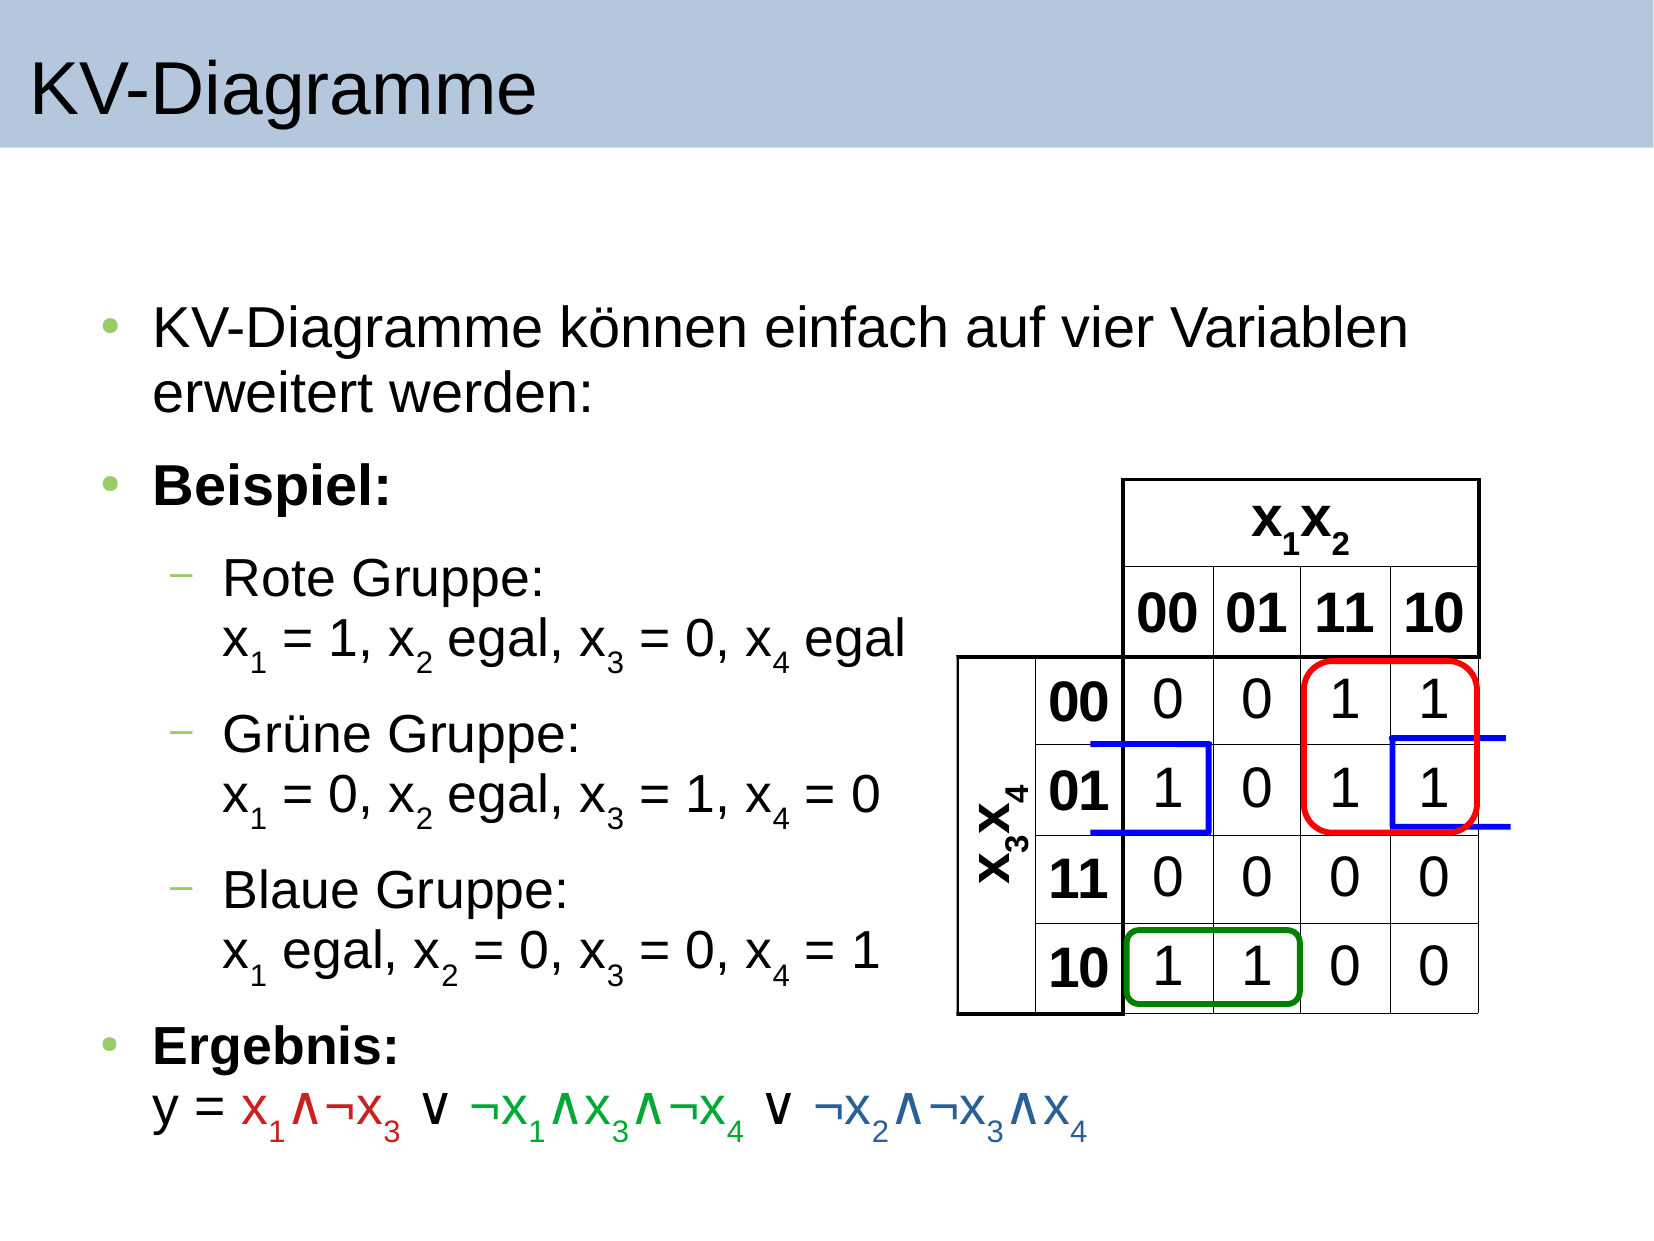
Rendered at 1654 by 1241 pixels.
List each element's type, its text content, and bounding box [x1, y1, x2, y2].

list KV-Diagramme können einfach auf vier Variablen erweitert werden: Beispiel: Rote Gruppe: x1 = 1, x2 egal, x3 = 0, x4 egal Grüne Gruppe: x1 = 0, x2 egal, x3 = 1, x4 = 0 Blaue Gruppe: x1 egal, x2 = 0, x3 = 0, x4 = 1 Ergebnis: y = x1∧¬x3 ∨ ¬x1∧x3∧¬x4 ∨ ¬x2∧¬x3∧x4 [82, 295, 1571, 1152]
title KV-Diagramme [29, 29, 1625, 148]
chart [1396, 742, 1474, 823]
chart [956, 478, 1482, 1016]
chart [1475, 742, 1482, 823]
chart [1307, 665, 1474, 829]
